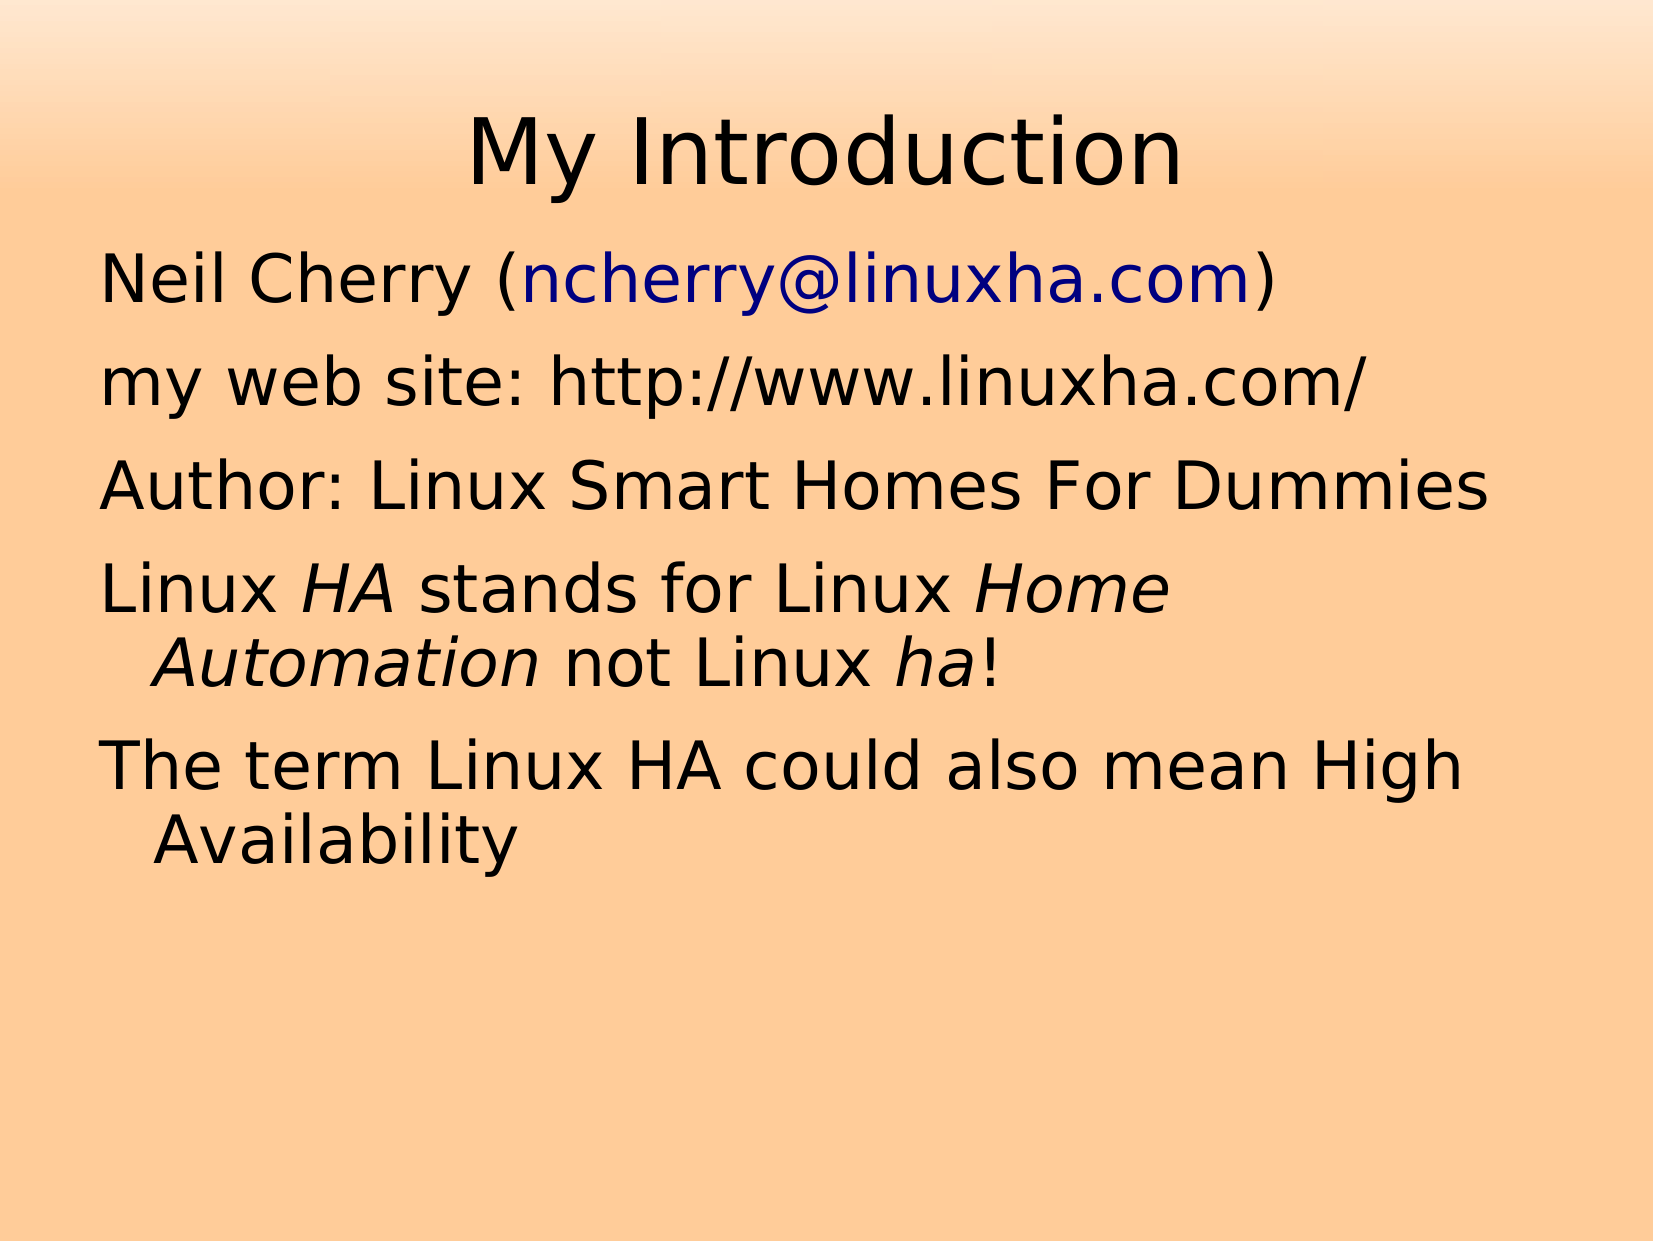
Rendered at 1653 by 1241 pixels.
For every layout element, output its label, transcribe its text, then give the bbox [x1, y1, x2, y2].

list Neil Cherry (ncherry@linuxha.com)‏ my web site: http://www.linuxha.com/ Author: Linux Smart Homes For Dummies Linux HA stands for Linux Home Automation not Linux ha! The term Linux HA could also mean High Availability [82, 243, 1571, 1169]
title My Introduction [82, 49, 1571, 243]
picture [0, 0, 1653, 188]
